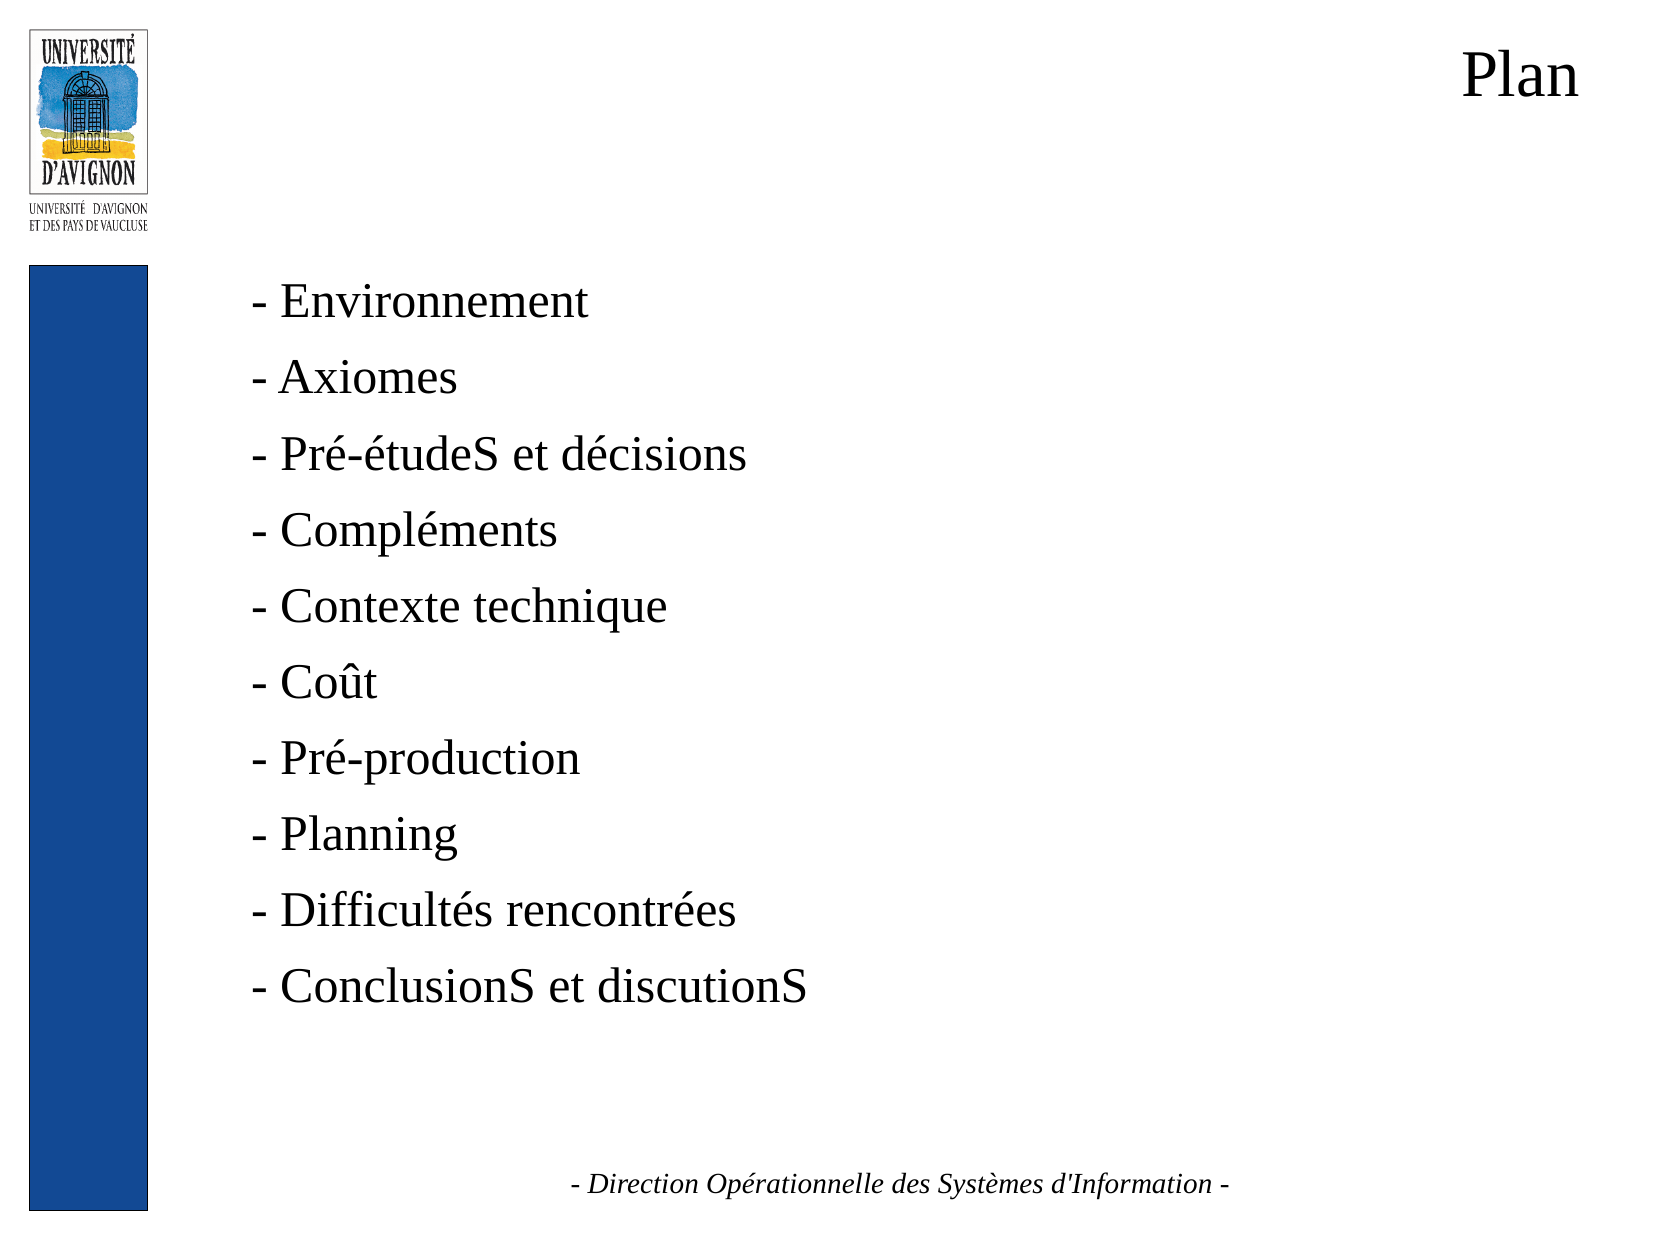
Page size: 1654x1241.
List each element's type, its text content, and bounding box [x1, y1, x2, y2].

text_box Plan [177, 29, 1595, 119]
text_box - Direction Opérationnelle des Systèmes d'Information - [236, 1160, 1566, 1208]
text_box [29, 265, 148, 1211]
picture [29, 29, 148, 236]
text_box - Environnement - Axiomes - Pré-étudeS et décisions - Compléments - Contexte technique - Coût - Pré-production - Planning - Difficultés rencontrées - ConclusionS et discutionS [236, 265, 1536, 1098]
